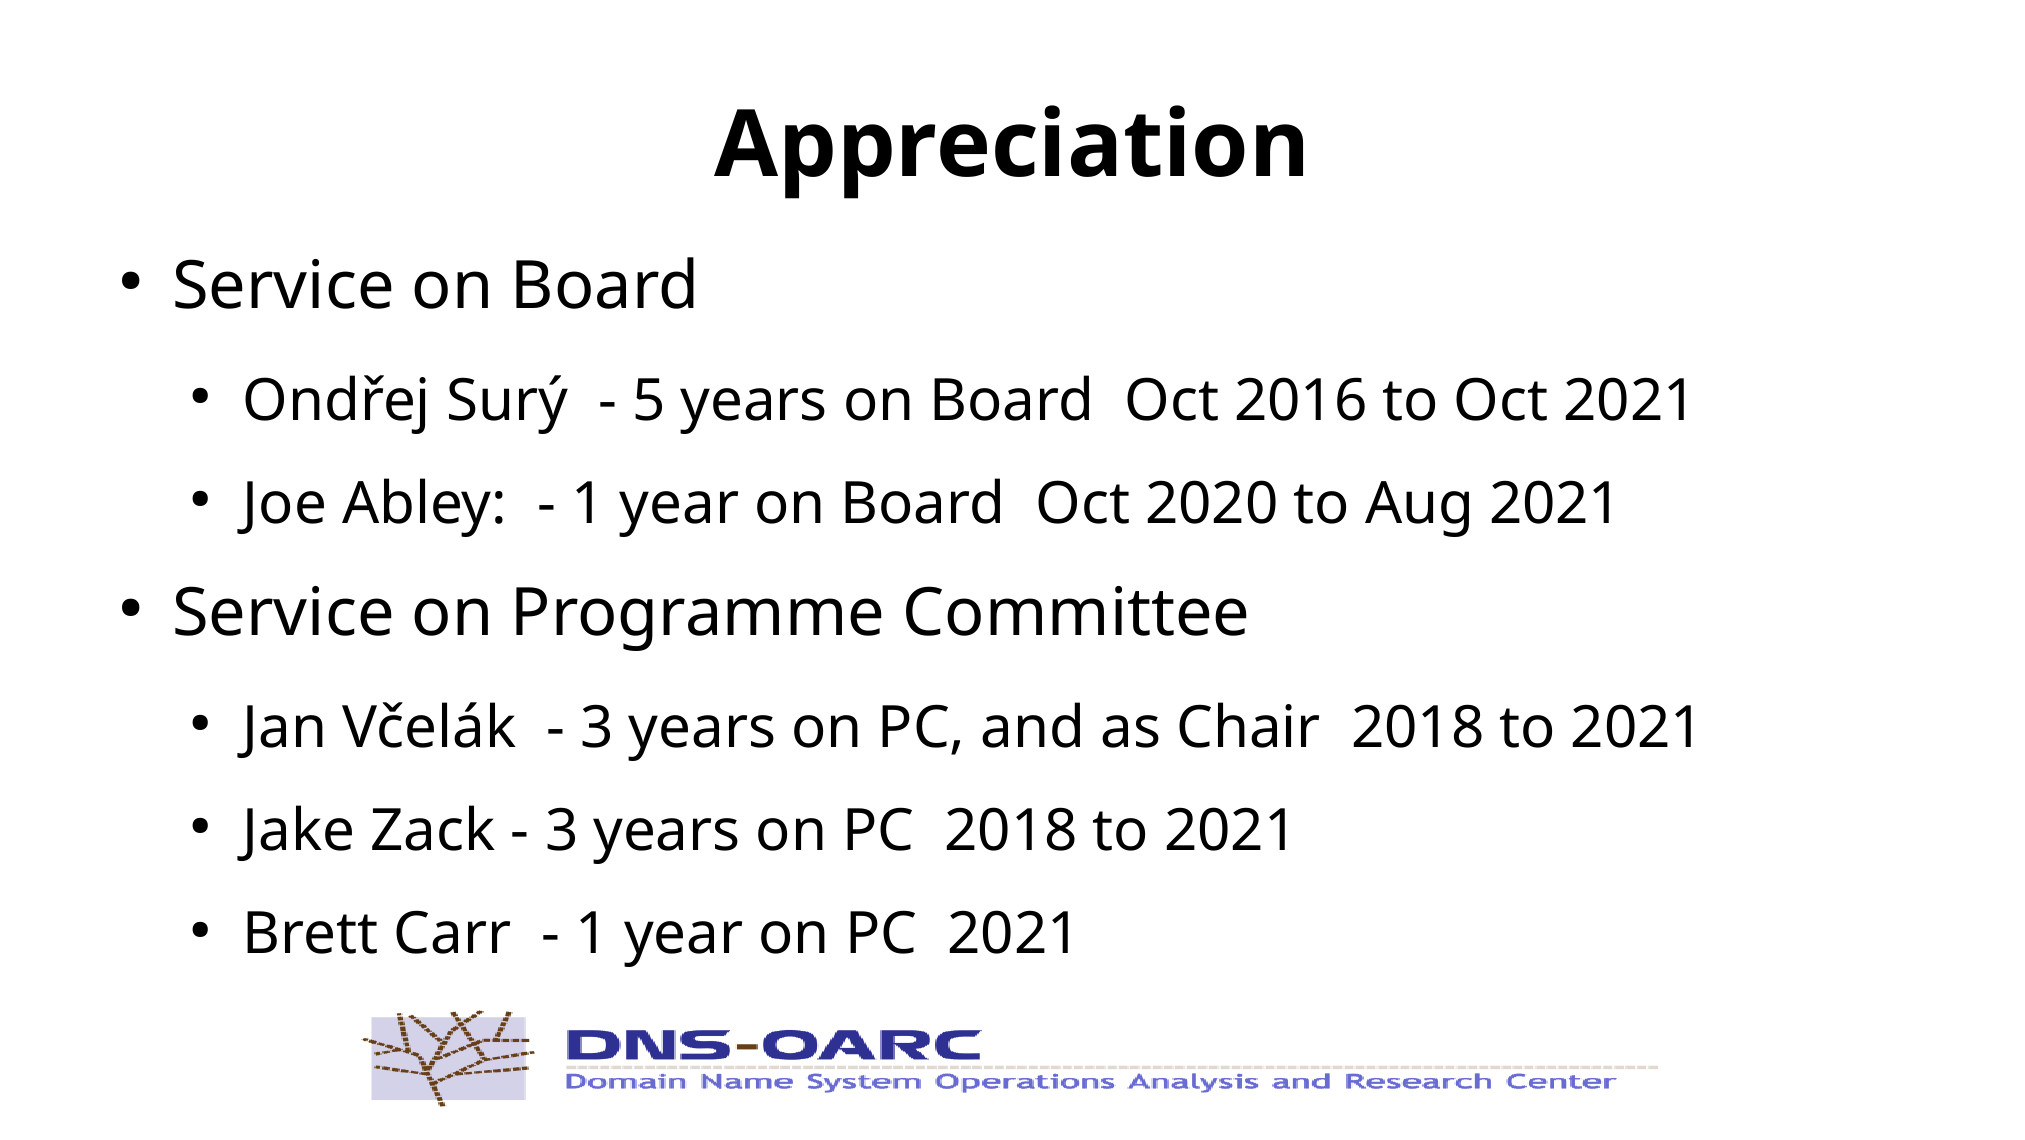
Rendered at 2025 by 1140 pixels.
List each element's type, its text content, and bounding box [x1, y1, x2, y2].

title Appreciation [101, 45, 1924, 236]
picture [289, 1004, 1700, 1113]
list Service on Board Ondřej Surý - 5 years on Board Oct 2016 to Oct 2021 Joe Abley: - 1 year on Board Oct 2020 to Aug 2021 Service on Programme Committee Jan Včelák - 3 years on PC, and as Chair 2018 to 2021 Jake Zack - 3 years on PC 2018 to 2021 Brett Carr - 1 year on PC 2021 [101, 237, 1924, 899]
